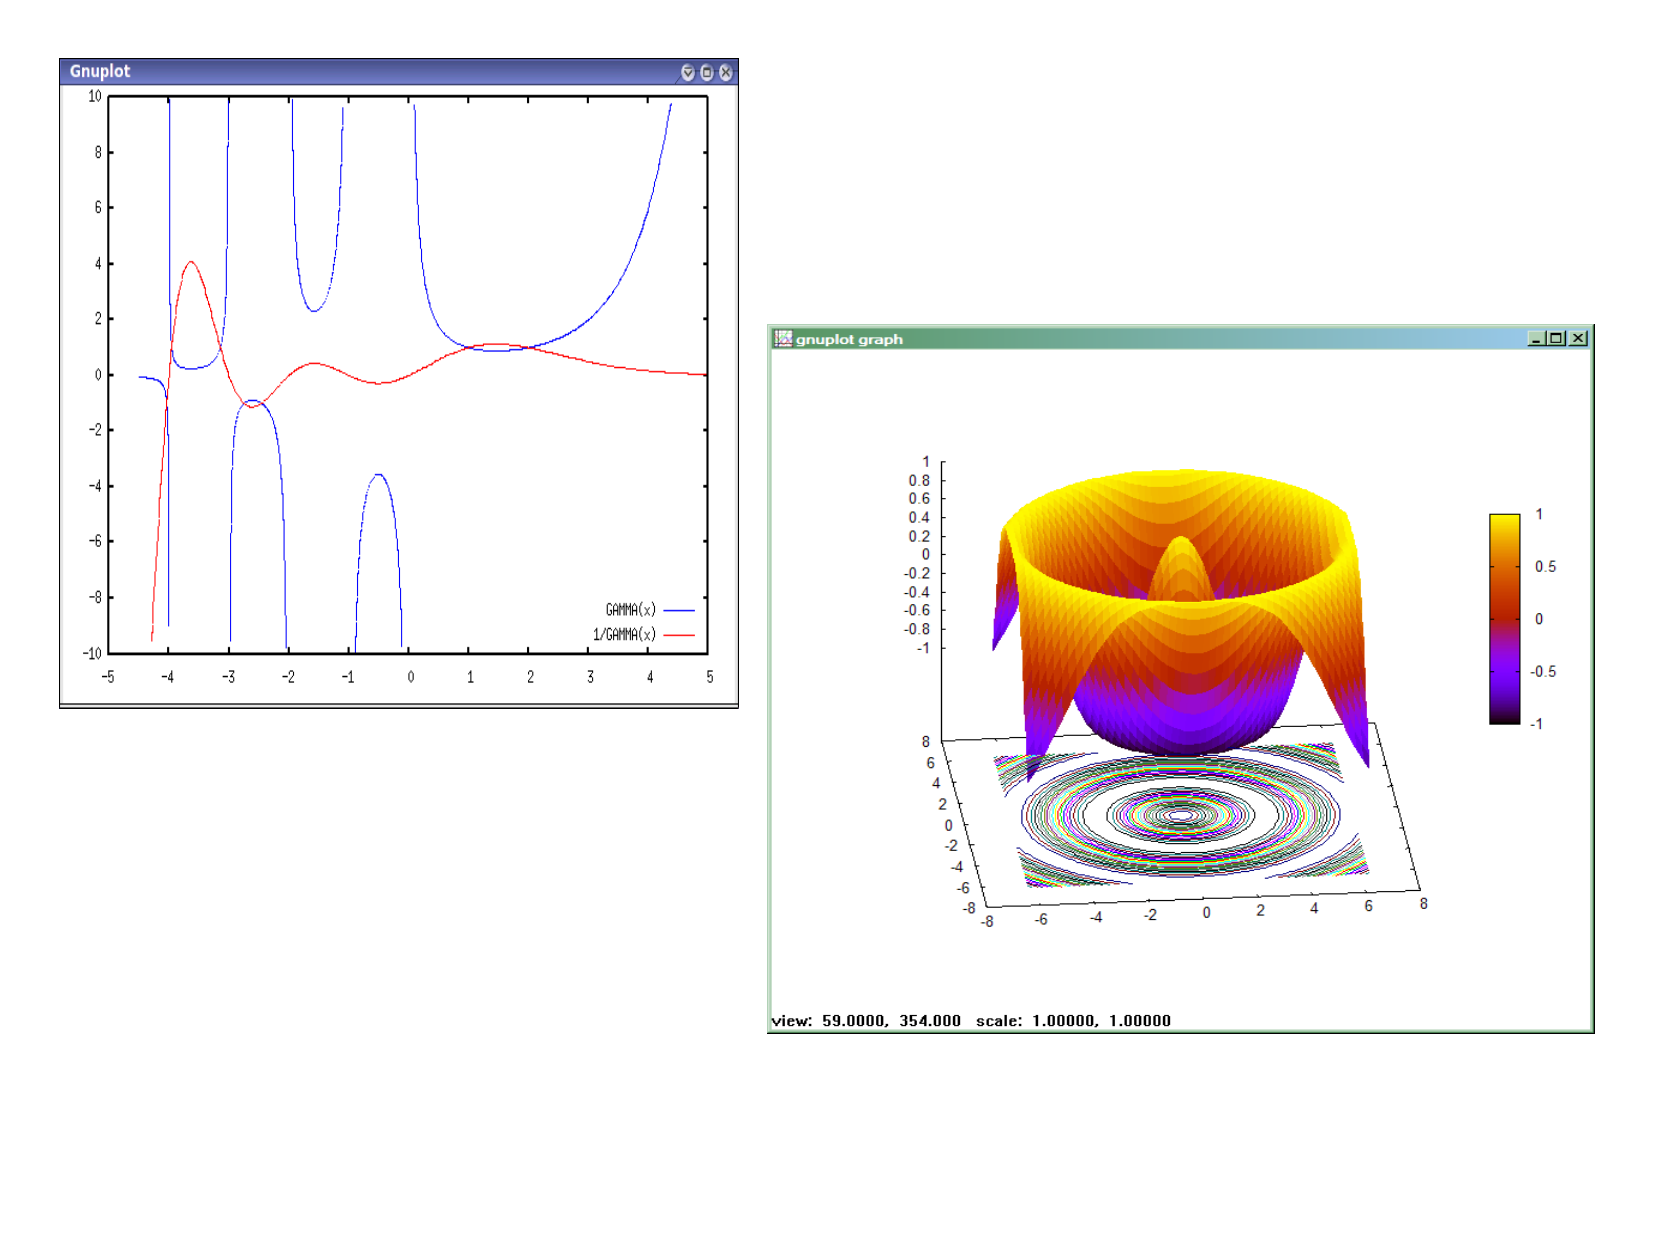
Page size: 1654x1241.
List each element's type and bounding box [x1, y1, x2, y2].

picture [59, 58, 739, 709]
picture [767, 324, 1595, 1034]
